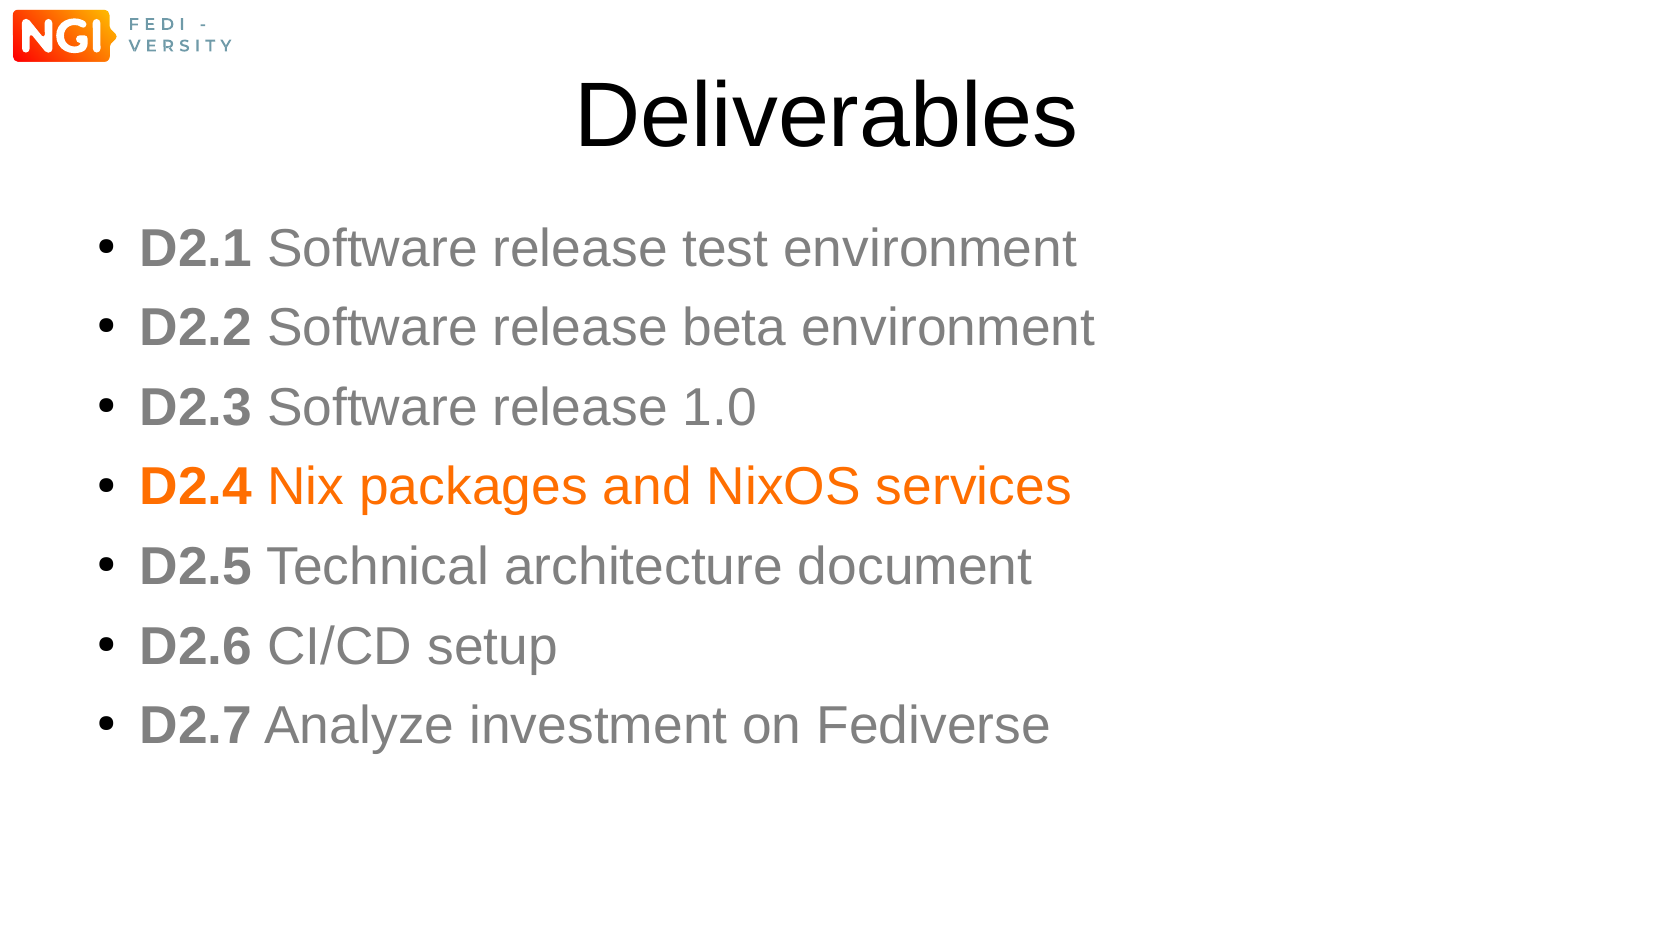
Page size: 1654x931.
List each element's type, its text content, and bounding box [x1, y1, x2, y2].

list D2.1 Software release test environment D2.2 Software release beta environment D2.3 Software release 1.0 D2.4 Nix packages and NixOS services D2.5 Technical architecture document D2.6 CI/CD setup D2.7 Analyze investment on Fediverse [82, 217, 1571, 758]
picture [12, 9, 232, 63]
title Deliverables [82, 37, 1571, 193]
